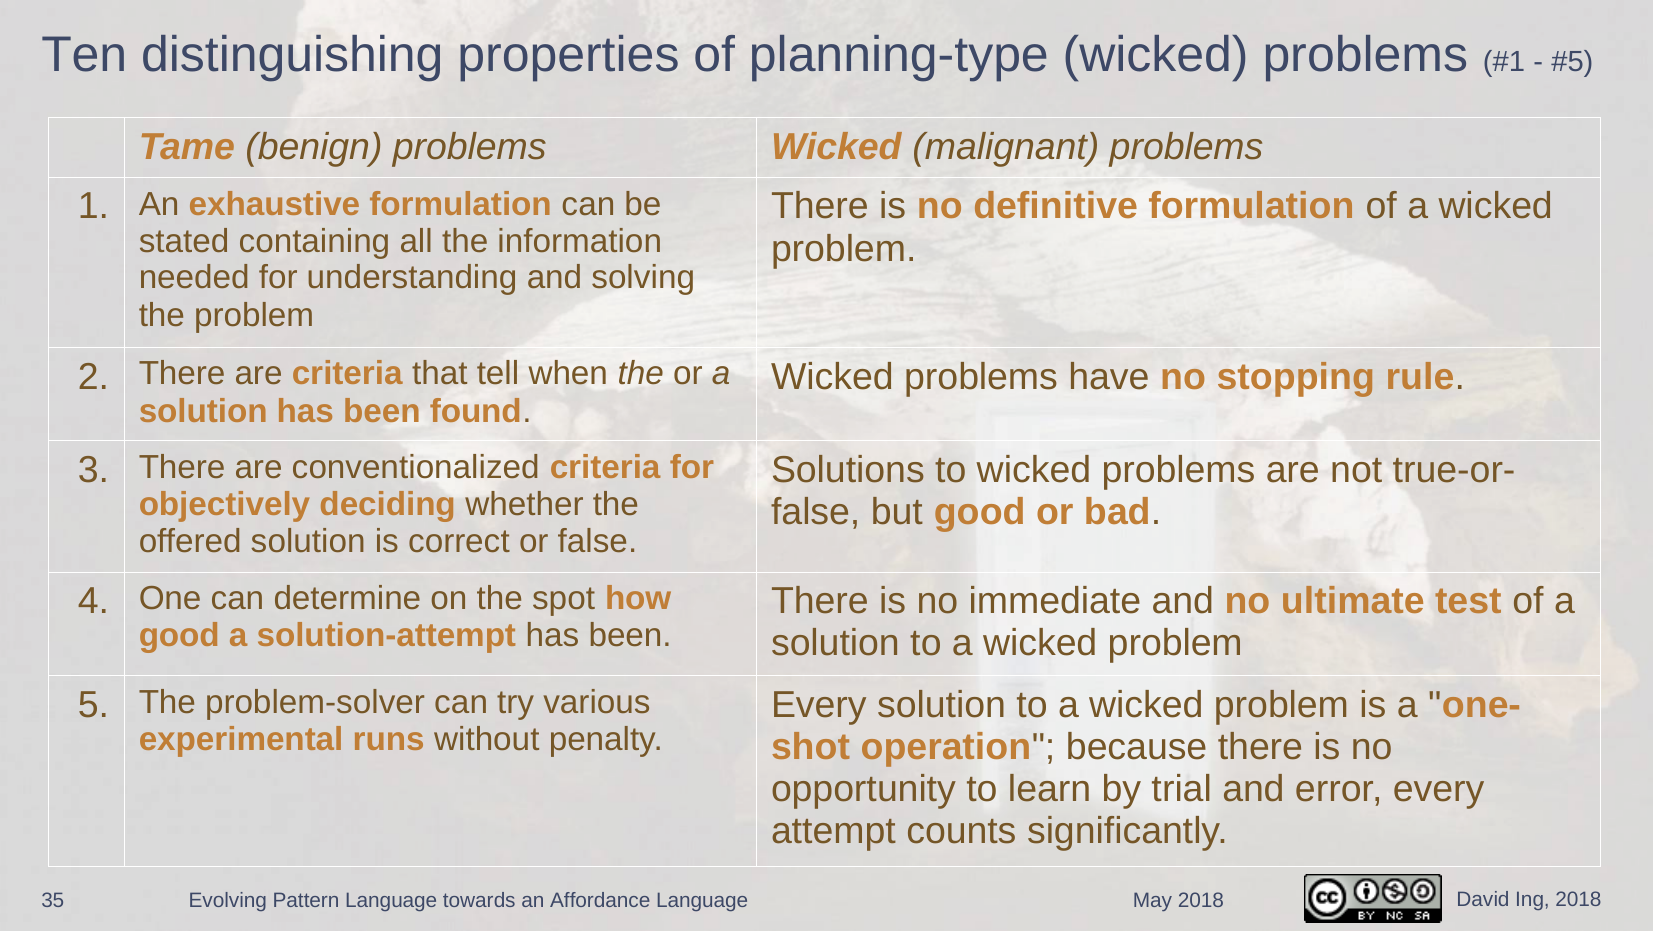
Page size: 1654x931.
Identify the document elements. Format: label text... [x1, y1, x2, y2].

table_cell There are conventionalized criteria for objectively deciding whether the offered solution is correct or false. [125, 441, 756, 572]
text_box 1967 Pattern Manual [0, 0, 1653, 931]
title Ten distinguishing properties of planning-type (wicked) problems (#1 - #5) [41, 30, 1613, 126]
table_cell Every solution to a wicked problem is a "one-shot operation"; because there is no opportunity to learn by trial and error, every attempt counts significantly. [757, 676, 1600, 866]
table_cell 2. [49, 348, 124, 440]
table_cell 4. [49, 573, 124, 675]
table_cell 1. [49, 178, 124, 347]
table_cell There are criteria that tell when the or a solution has been found. [125, 348, 756, 440]
table_cell There is no immediate and no ultimate test of a solution to a wicked problem [757, 573, 1600, 675]
table_cell One can determine on the spot how good a solution-attempt has been. [125, 573, 756, 675]
table_header [49, 118, 124, 177]
table_cell There is no definitive formulation of a wicked problem. [757, 178, 1600, 347]
table_cell 5. [49, 676, 124, 866]
table_cell 3. [49, 441, 124, 572]
picture [1304, 874, 1442, 923]
table_header Tame (benign) problems [125, 118, 756, 177]
table_header Wicked (malignant) problems [757, 118, 1600, 177]
table_cell Solutions to wicked problems are not true-or-false, but good or bad. [757, 441, 1600, 572]
table_cell The problem-solver can try various experimental runs without penalty. [125, 676, 756, 866]
table_cell Wicked problems have no stopping rule. [757, 348, 1600, 440]
table_cell An exhaustive formulation can be stated containing all the information needed for understanding and solving the problem [125, 178, 756, 347]
